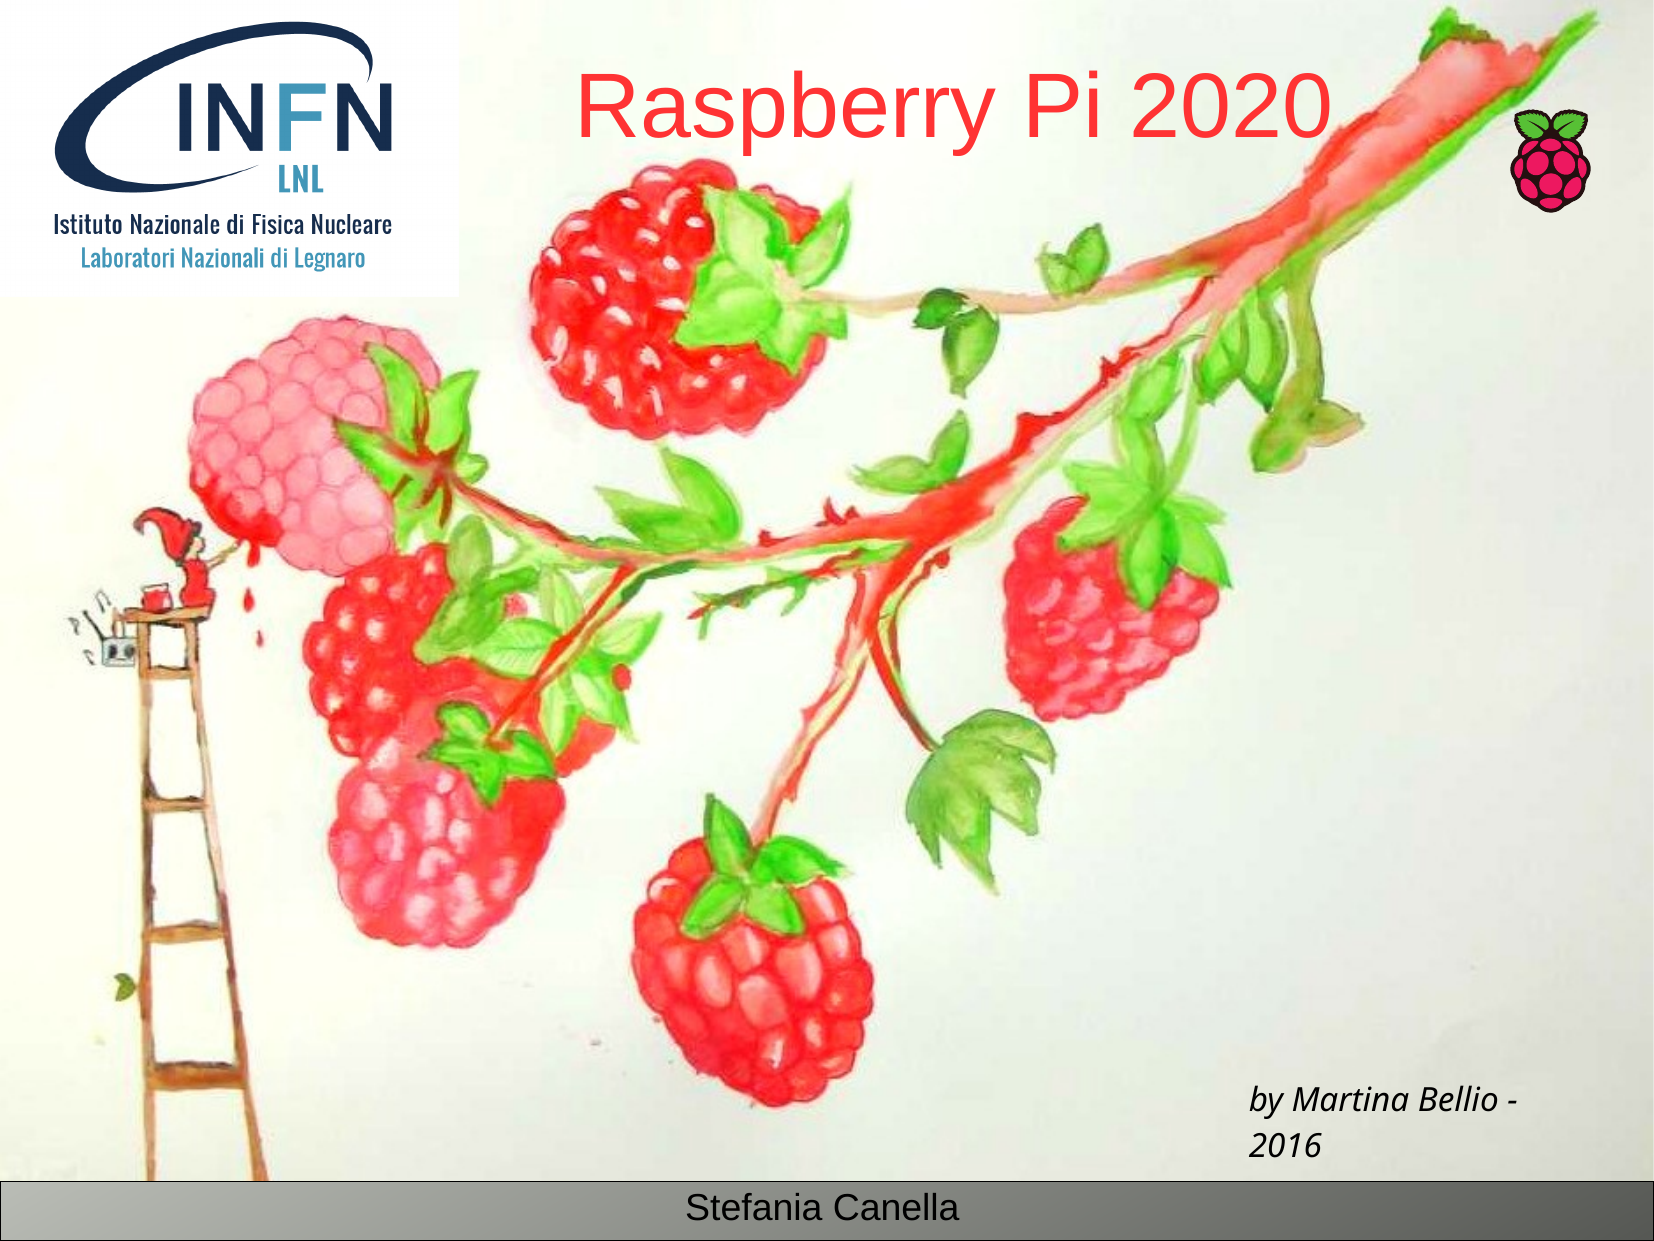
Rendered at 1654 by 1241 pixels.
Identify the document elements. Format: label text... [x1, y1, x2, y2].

text_box Stefania Canella [670, 1178, 984, 1241]
picture [0, 0, 1654, 1181]
text_box [984, 1181, 1654, 1241]
text_box [1571, 109, 1591, 203]
text_box [0, 1181, 670, 1241]
text_box by Martina Bellio - 2016 [1234, 1068, 1589, 1127]
title Raspberry Pi 2020 [459, 2, 1571, 210]
